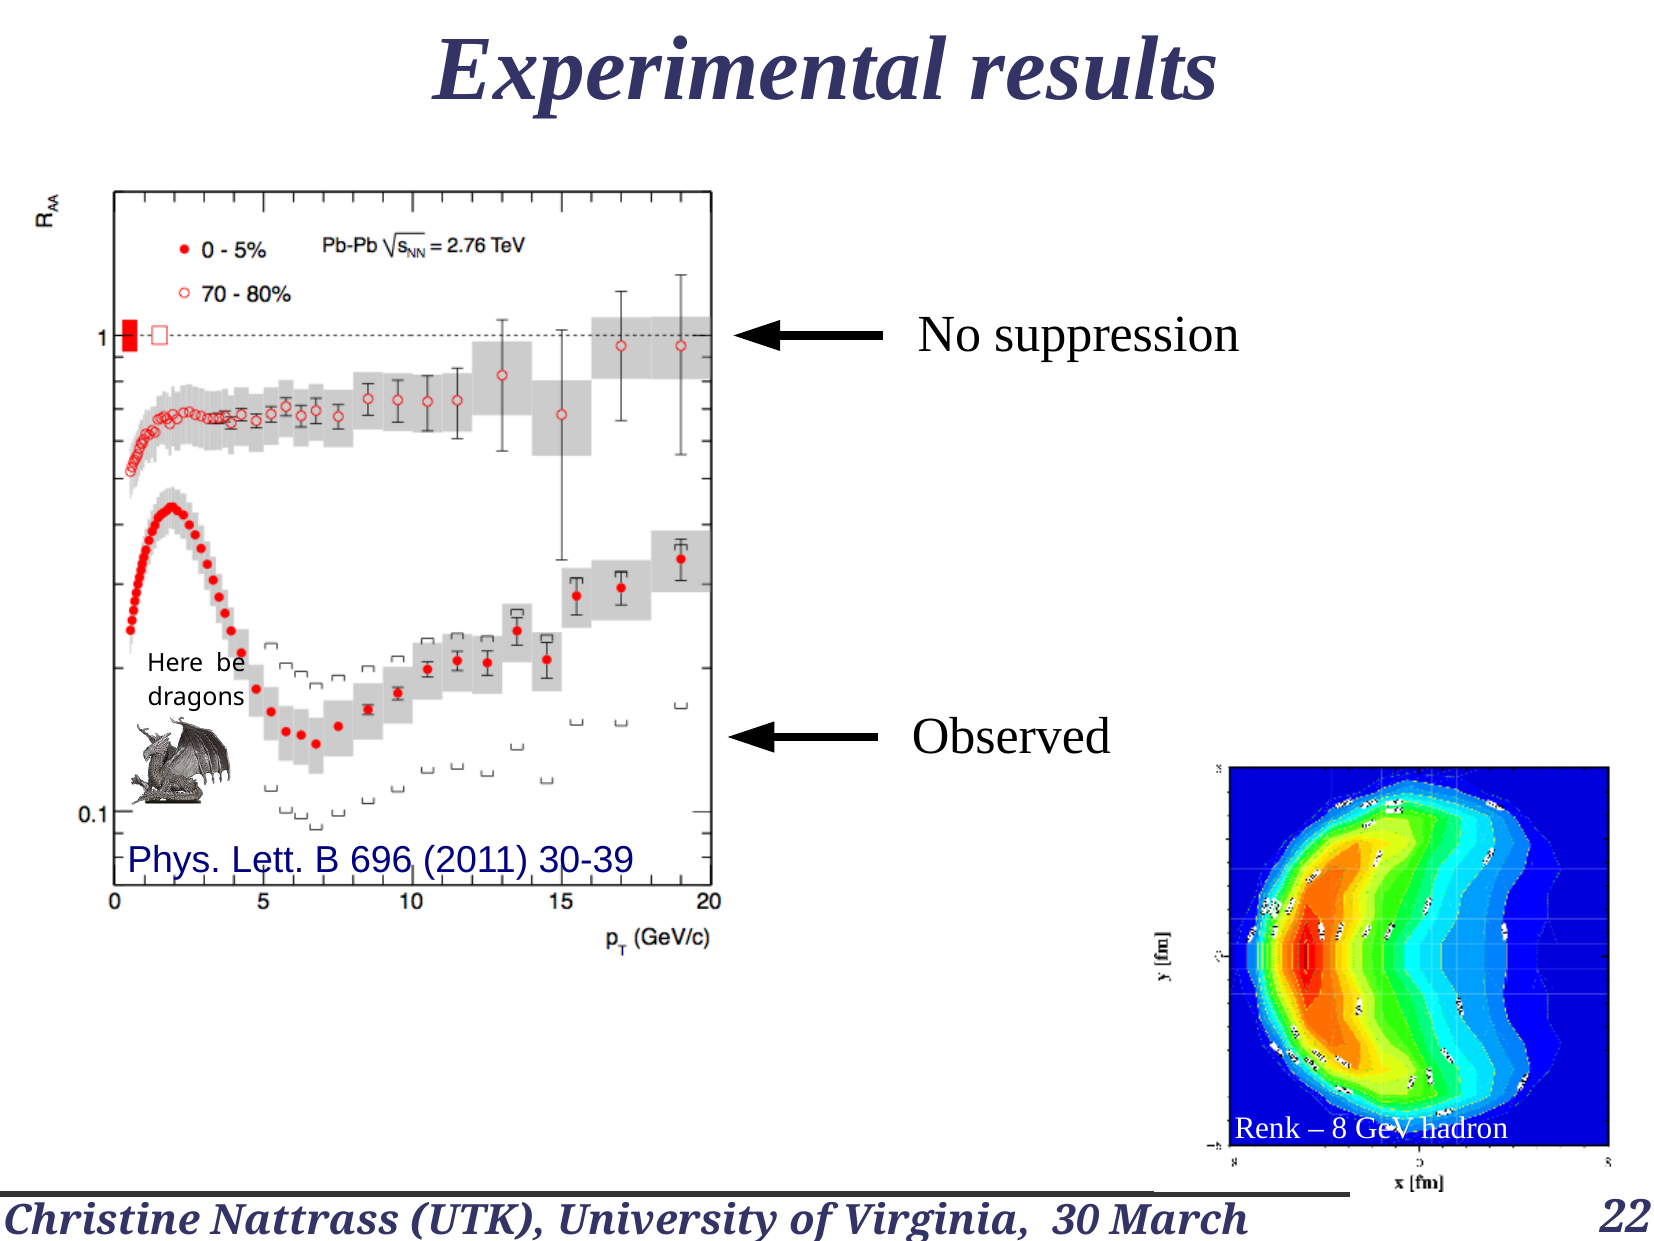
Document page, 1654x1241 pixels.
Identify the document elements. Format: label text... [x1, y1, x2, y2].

picture [0, 145, 761, 971]
text_box No suppression [902, 297, 1278, 371]
text_box Phys. Lett. B 696 (2011) 30-39 [112, 830, 650, 888]
text_box Here be dragons [92, 637, 301, 733]
picture [1154, 762, 1613, 1193]
text_box Observed [897, 699, 1273, 772]
title Experimental results [82, 3, 1571, 135]
text_box Renk – 8 GeV hadron [1219, 1103, 1613, 1153]
